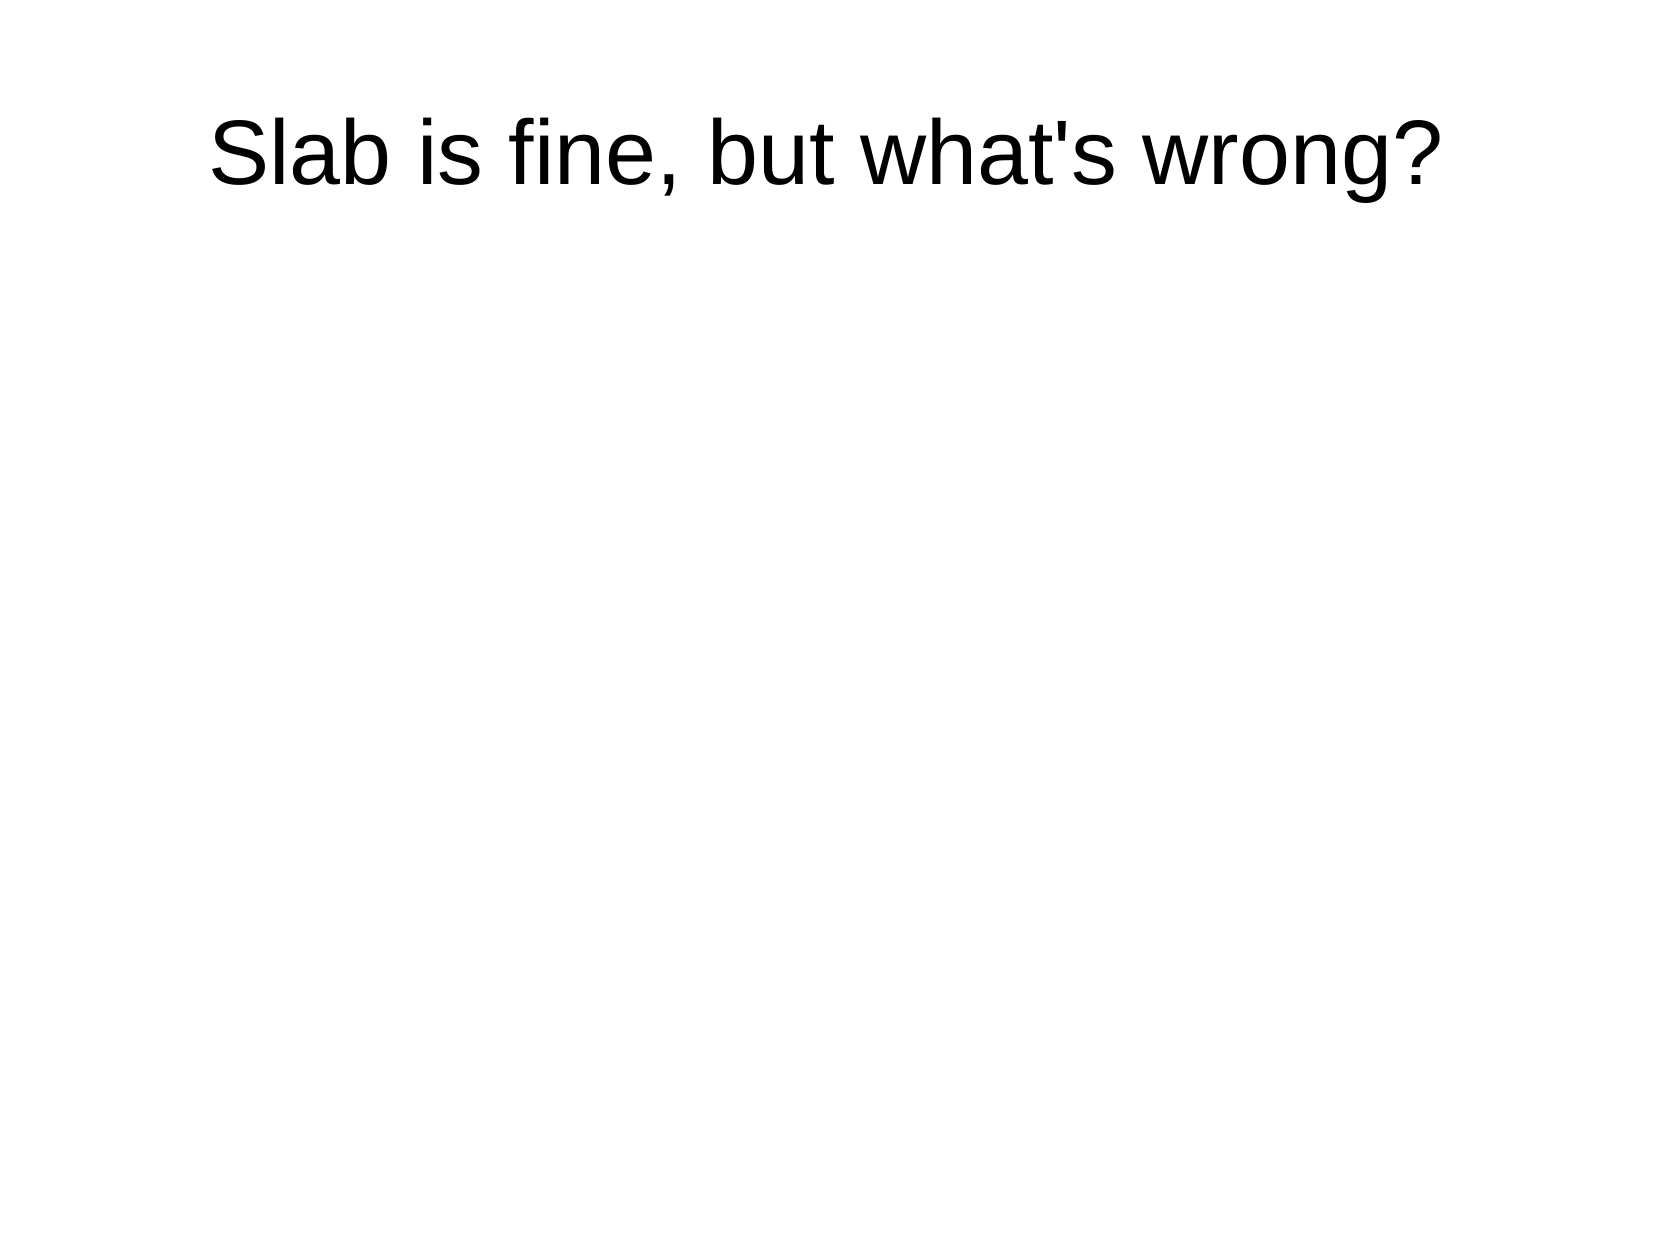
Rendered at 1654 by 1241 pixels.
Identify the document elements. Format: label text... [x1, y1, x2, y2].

title Slab is fine, but what's wrong? [82, 49, 1571, 257]
